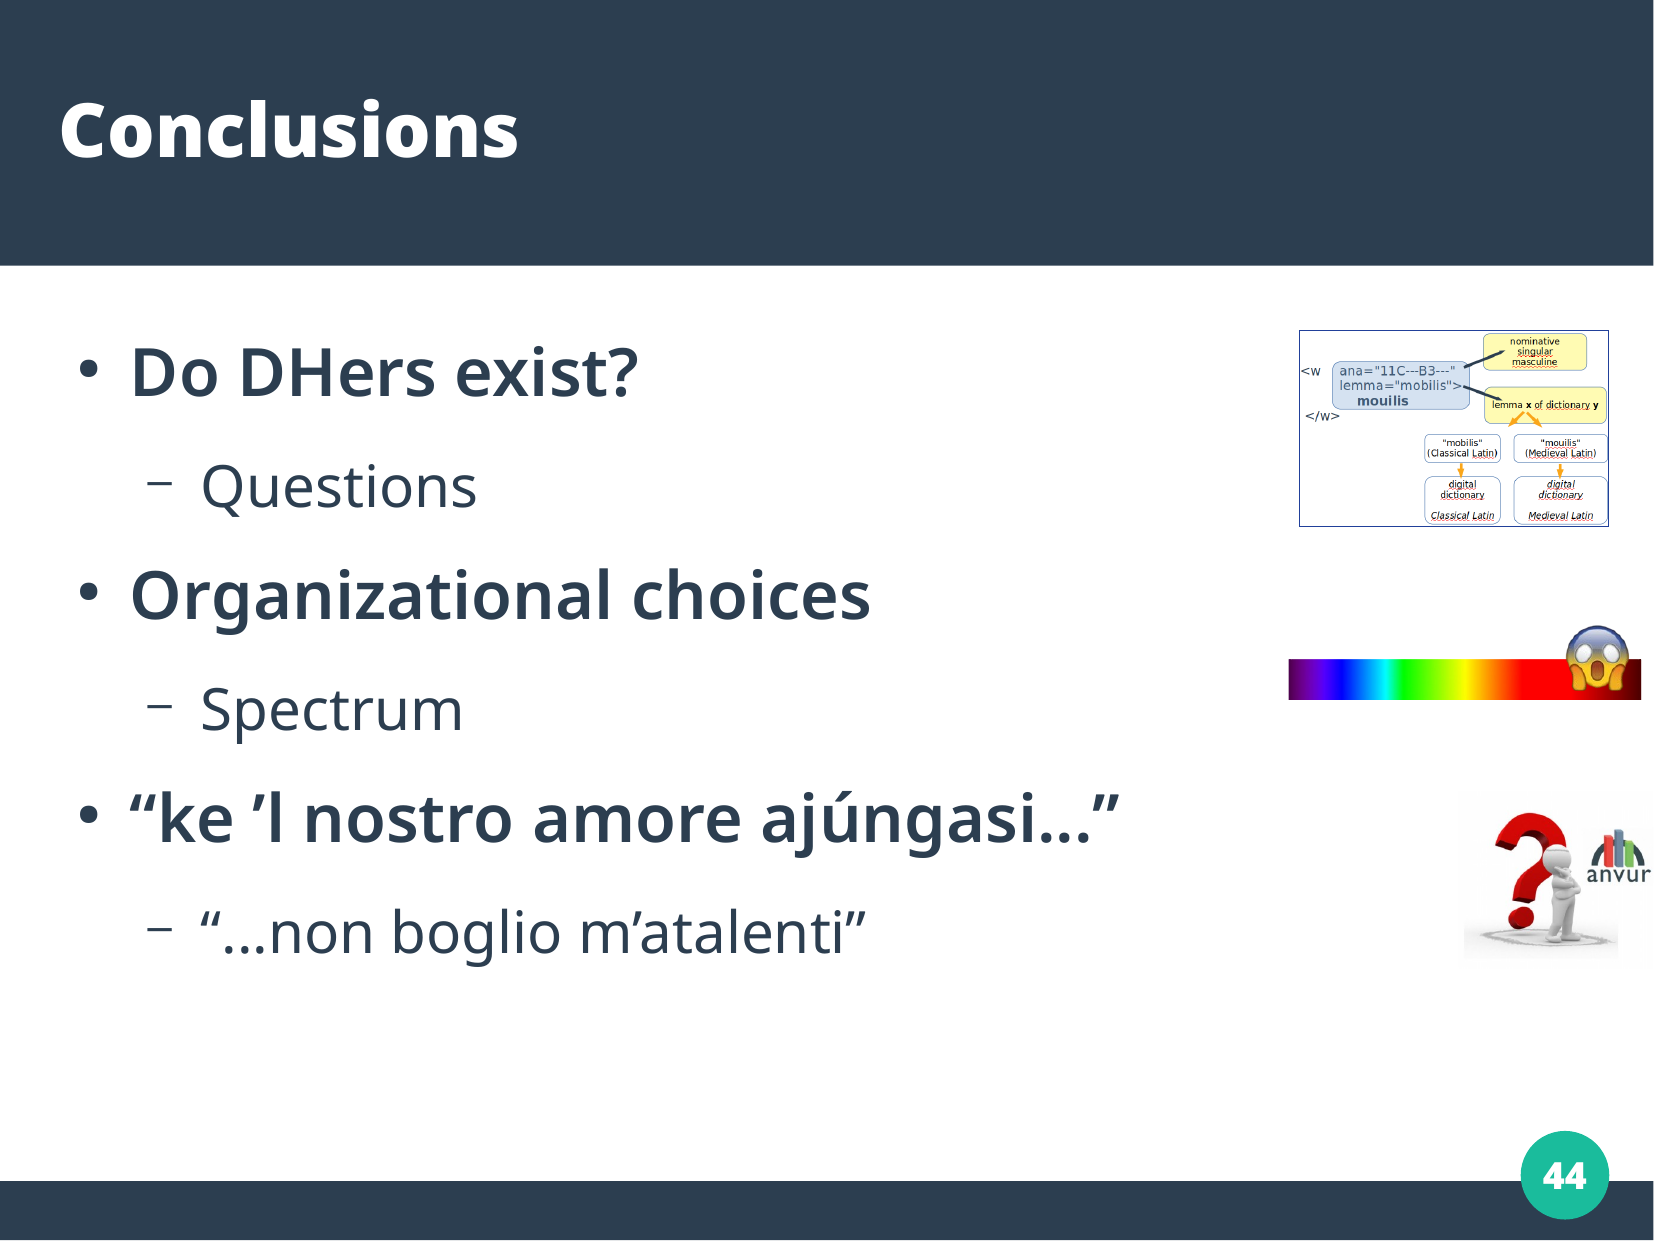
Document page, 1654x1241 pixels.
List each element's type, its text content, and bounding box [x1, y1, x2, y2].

picture [1287, 659, 1370, 700]
title Conclusions [59, 49, 1595, 207]
picture [1458, 791, 1654, 969]
list Do DHers exist? Questions Organizational choices Spectrum “ke ’l nostro amore ajúngasi...” “...non boglio m’atalenti” [59, 324, 1571, 1152]
picture [1299, 330, 1609, 527]
picture [1379, 625, 1642, 700]
